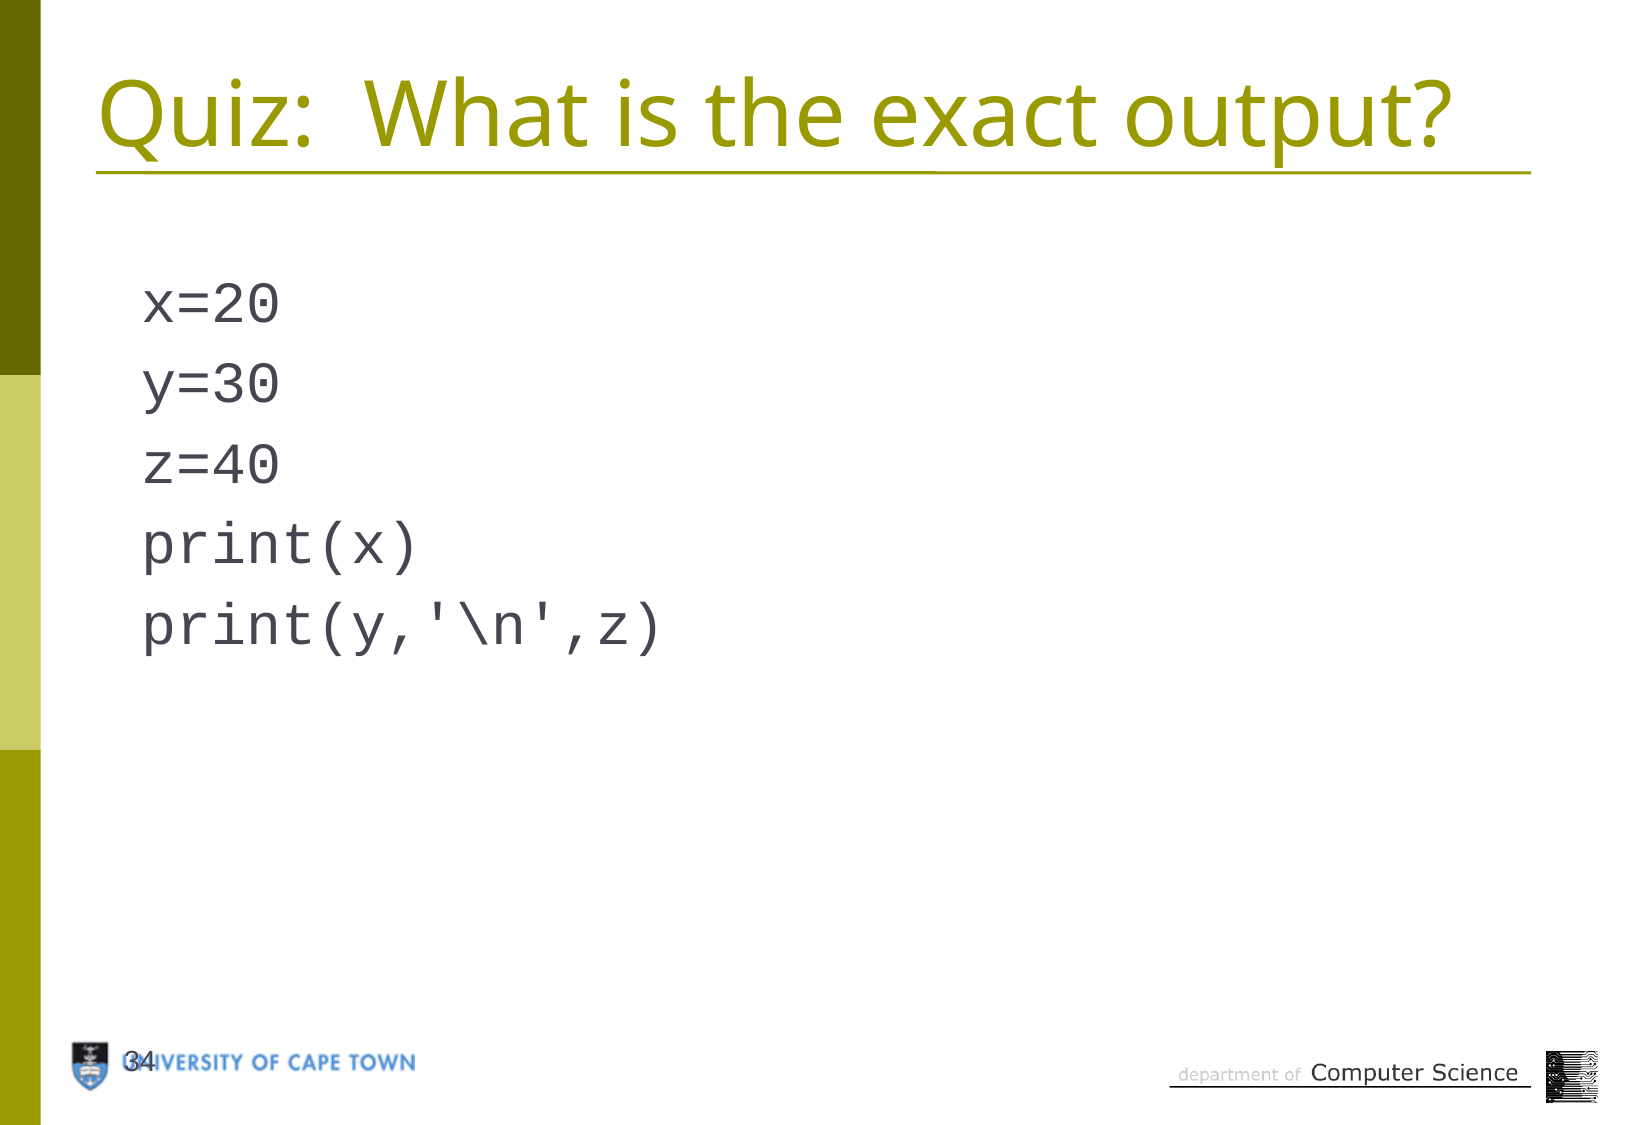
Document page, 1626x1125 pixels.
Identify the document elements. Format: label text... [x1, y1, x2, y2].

text_box <number> [108, 1042, 462, 1103]
list x=20 y=30 z=40 print(x) print(y,'\n',z) [81, 196, 1543, 1005]
picture [61, 1024, 415, 1103]
picture [1546, 1051, 1598, 1103]
title Quiz: What is the exact output? [81, 29, 1543, 172]
picture [1169, 1043, 1532, 1091]
